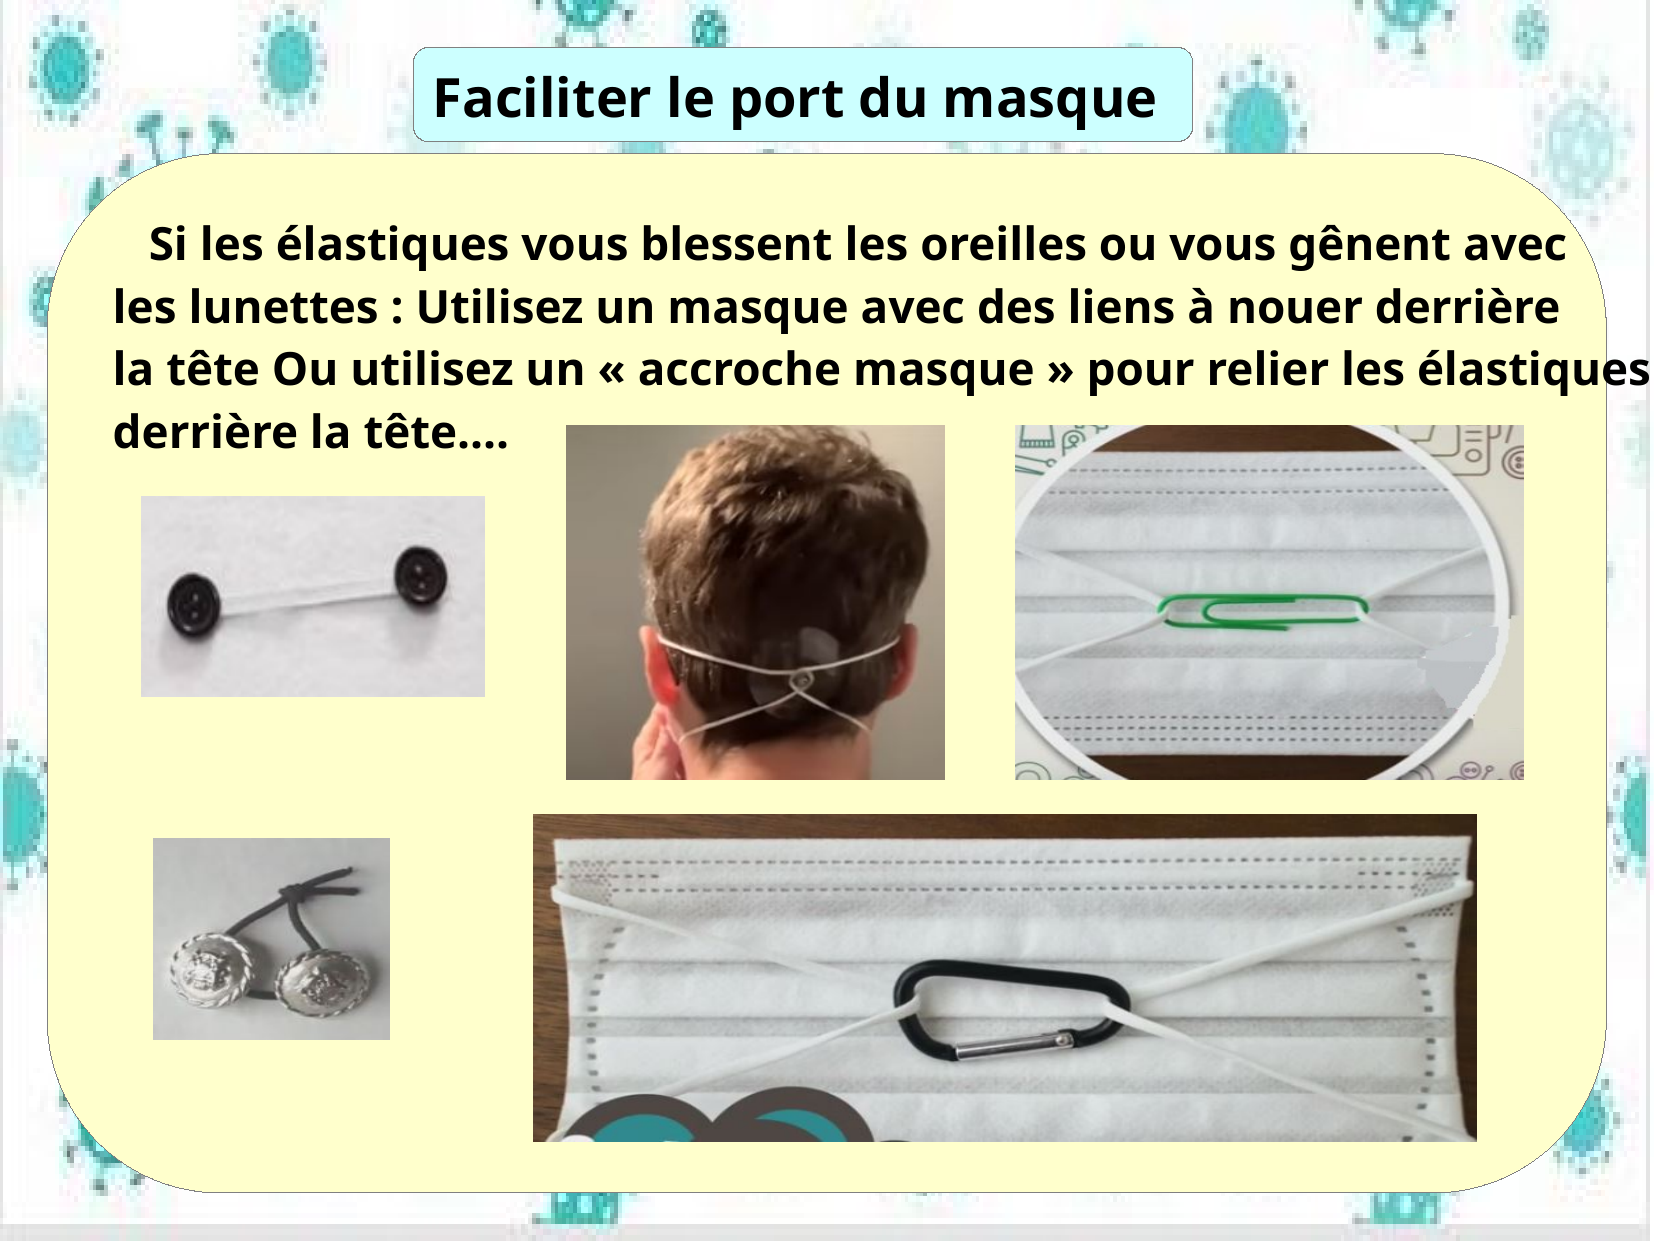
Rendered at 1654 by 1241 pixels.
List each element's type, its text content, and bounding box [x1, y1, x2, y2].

picture [566, 425, 945, 780]
picture [153, 838, 390, 1040]
text_box Si les élastiques vous blessent les oreilles ou vous gênent avec les lunettes : Utilisez un masque avec des liens à nouer derrière la tête Ou utilisez un « accroche masque » pour relier les élastiques derrière la tête.... [47, 153, 1607, 1193]
picture [1015, 425, 1524, 780]
picture [141, 496, 485, 697]
text_box Faciliter le port du masque [413, 47, 1193, 142]
picture [533, 814, 1477, 1143]
